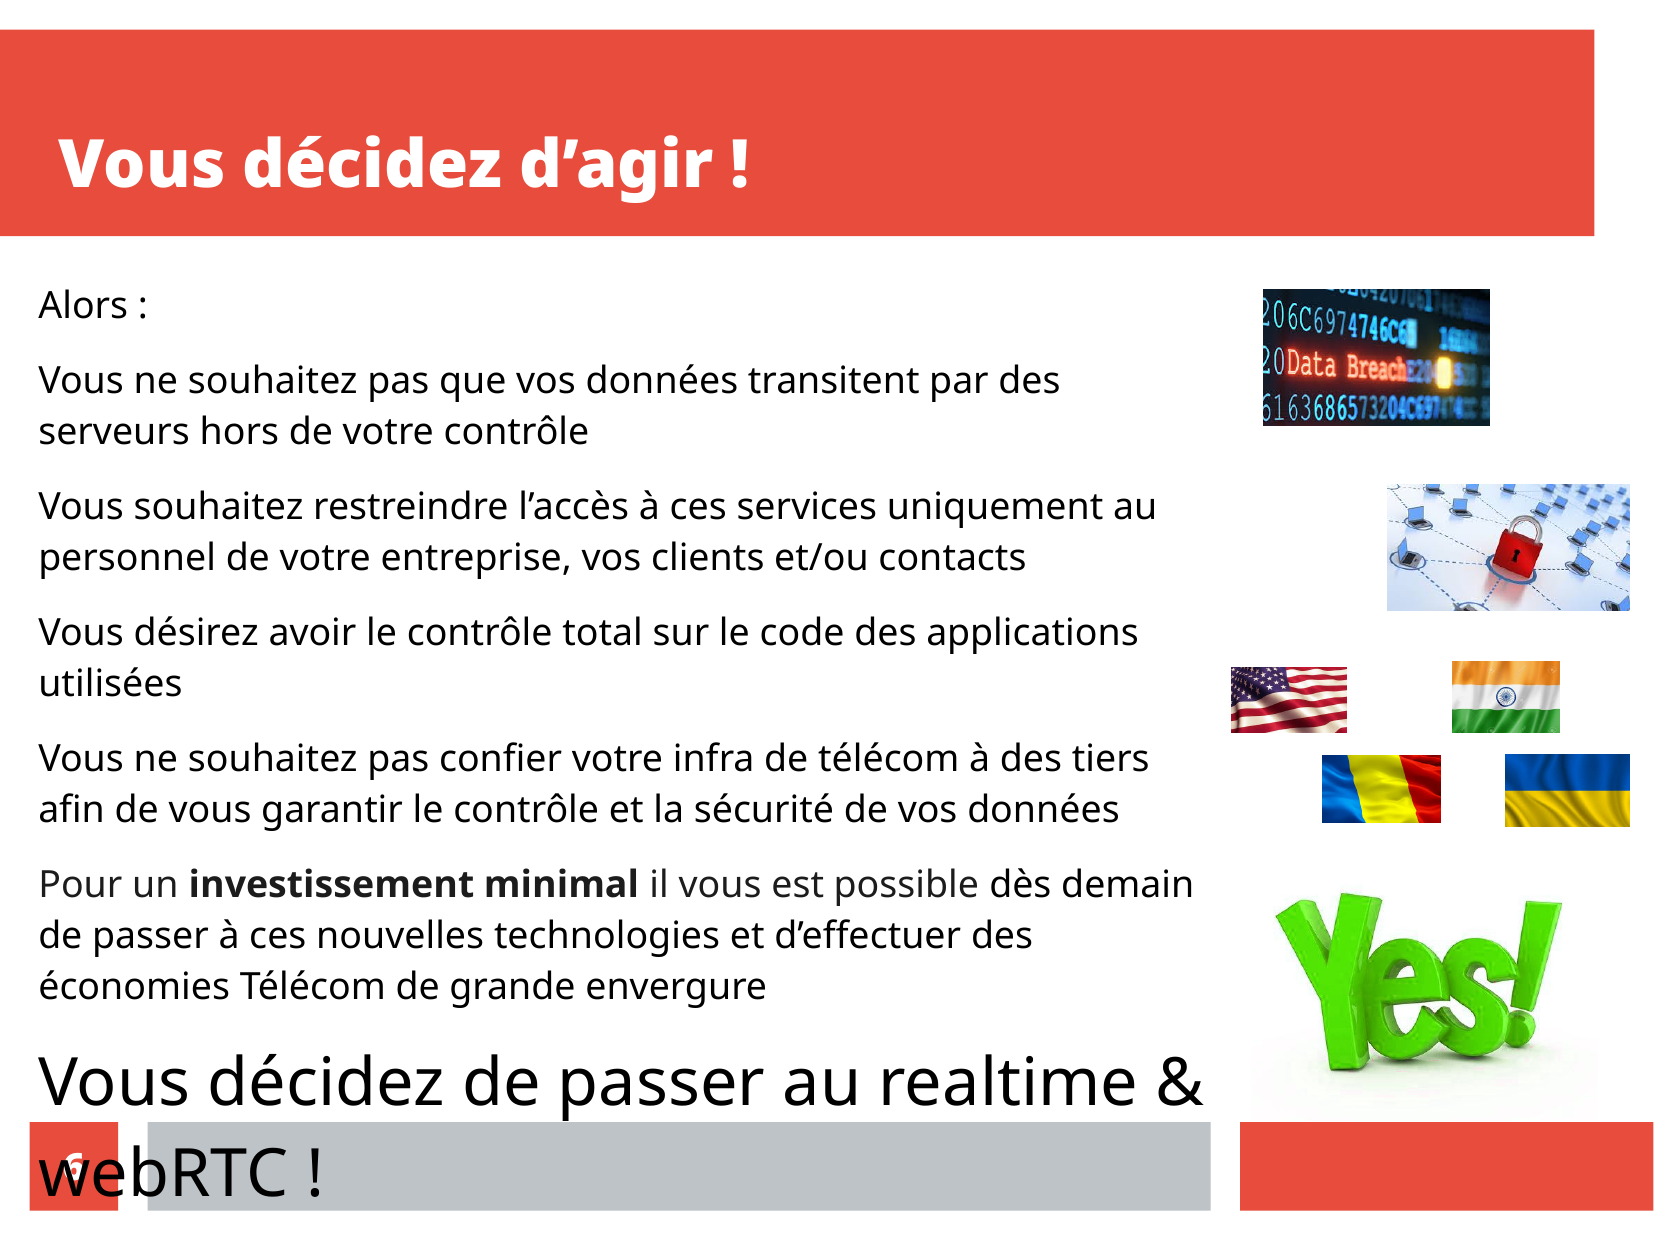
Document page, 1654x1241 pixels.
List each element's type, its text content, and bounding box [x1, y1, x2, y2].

picture [1251, 862, 1598, 1123]
text_box Alors : Vous ne souhaitez pas que vos données transitent par des serveurs hors de votre contrôle Vous souhaitez restreindre l’accès à ces services uniquement au personnel de votre entreprise, vos clients et/ou contacts Vous désirez avoir le contrôle total sur le code des applications utilisées Vous ne souhaitez pas confier votre infra de télécom à des tiers afin de vous garantir le contrôle et la sécurité de vos données Pour un investissement minimal il vous est possible dès demain de passer à ces nouvelles technologies et d’effectuer des économies Télécom de grande envergure Vous décidez de passer au realtime & webRTC ! [23, 271, 1229, 1241]
title Vous décidez d’agir ! [59, 59, 1595, 207]
picture [1231, 667, 1347, 733]
picture [1505, 754, 1630, 827]
picture [1387, 484, 1630, 611]
picture [1263, 289, 1490, 426]
picture [1322, 755, 1441, 823]
picture [1452, 661, 1560, 733]
